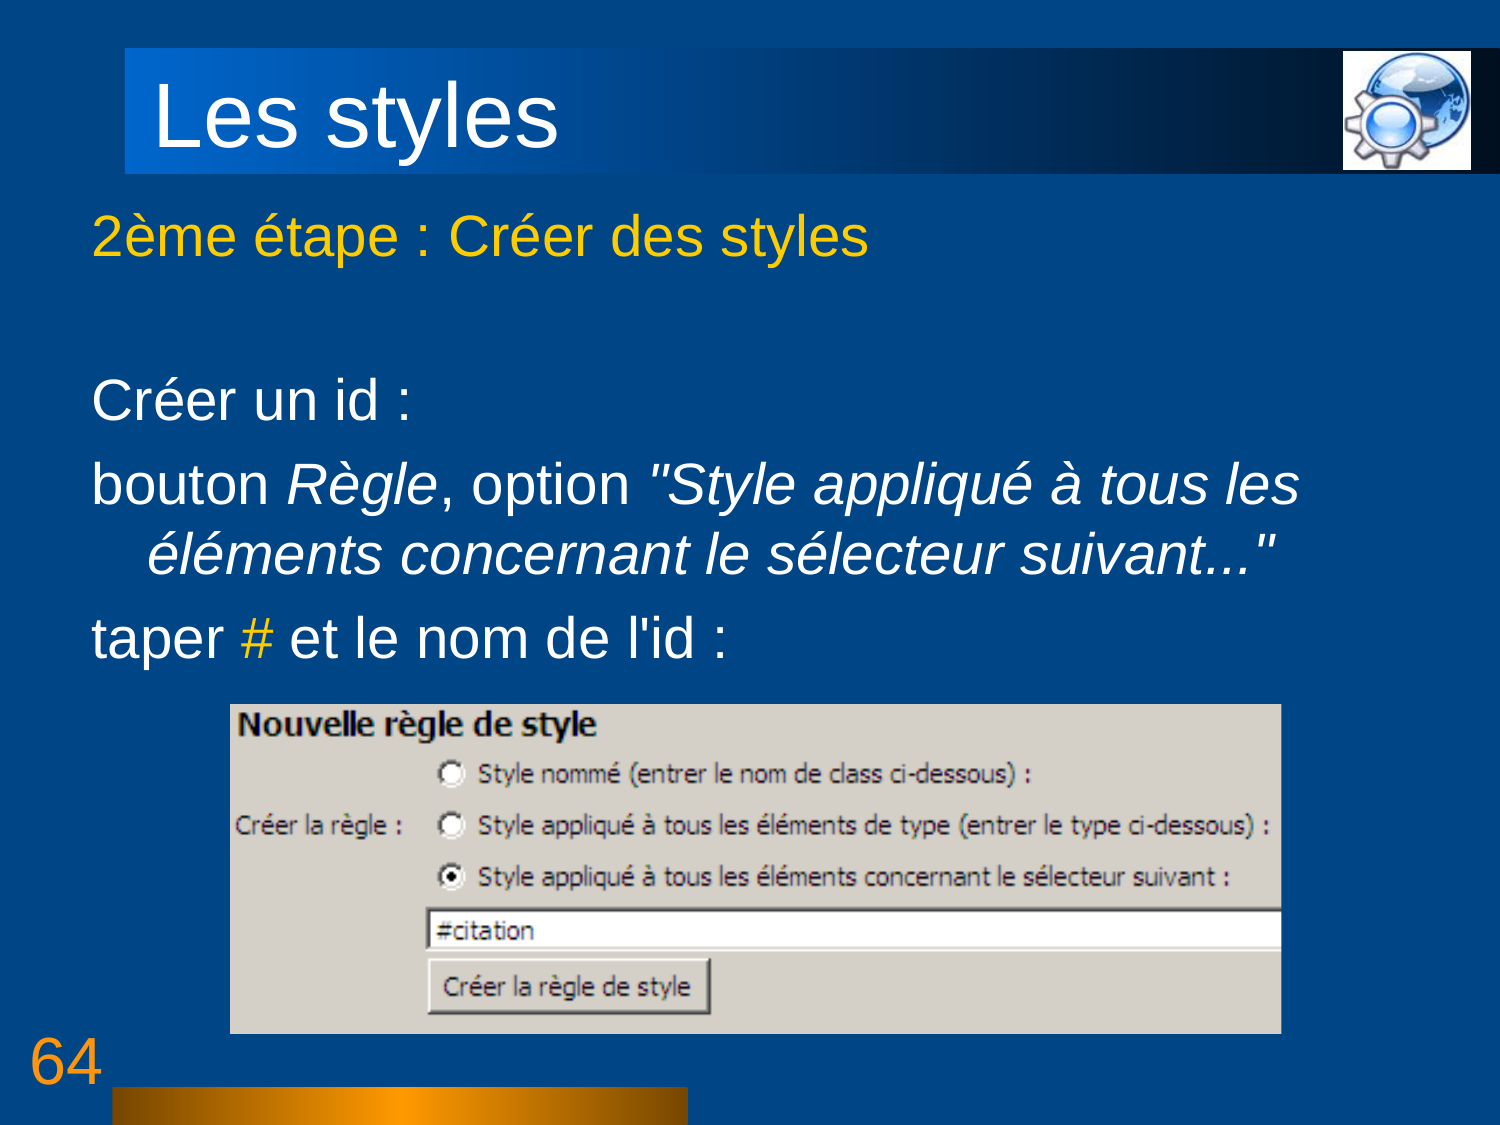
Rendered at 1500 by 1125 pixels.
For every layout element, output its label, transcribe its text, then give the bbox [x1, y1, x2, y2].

chart [230, 704, 1282, 1034]
title Les styles [137, 22, 1500, 210]
list 2ème étape : Créer des styles Créer un id : bouton Règle, option "Style appliqué à tous les éléments concernant le sélecteur suivant..." taper # et le nom de l'id : [76, 196, 1412, 951]
